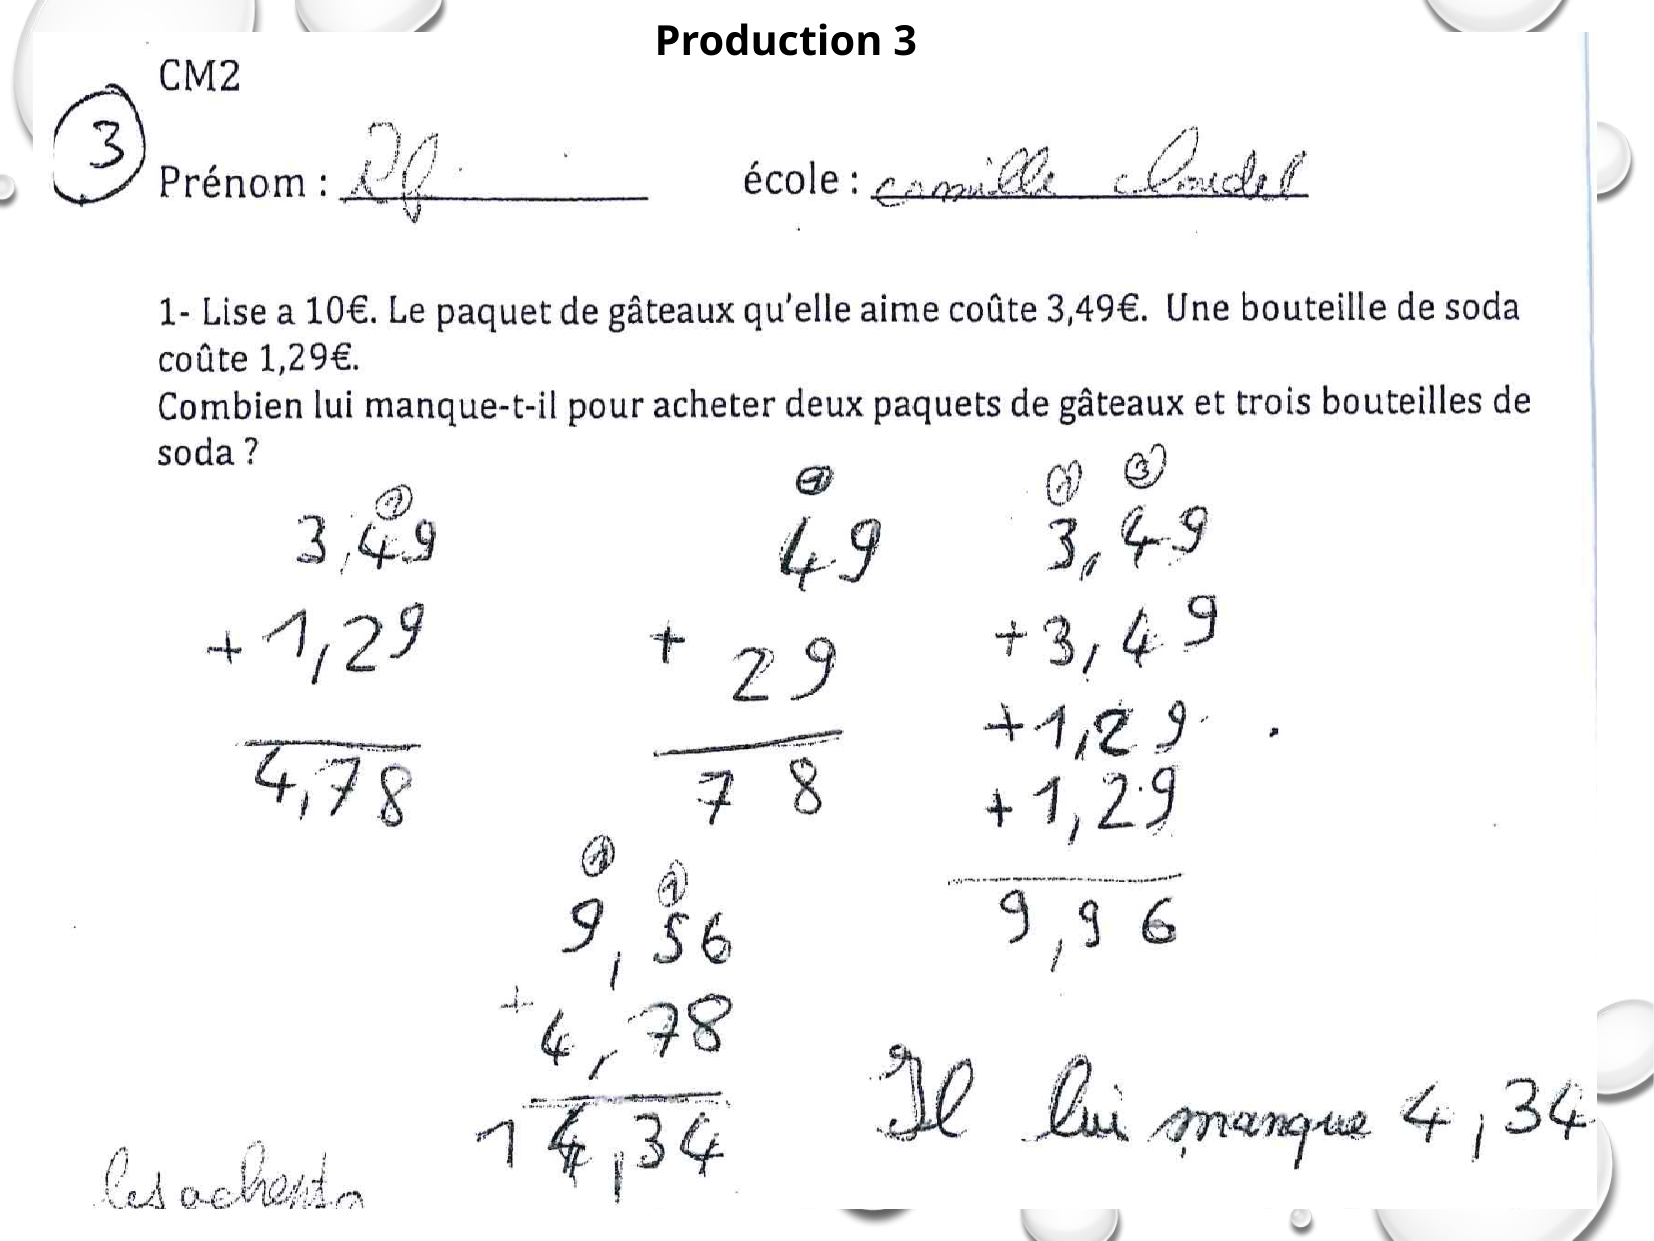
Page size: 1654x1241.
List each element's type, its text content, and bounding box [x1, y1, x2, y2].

text_box Production 3 [639, 3, 1044, 70]
picture [0, 0, 1654, 1241]
